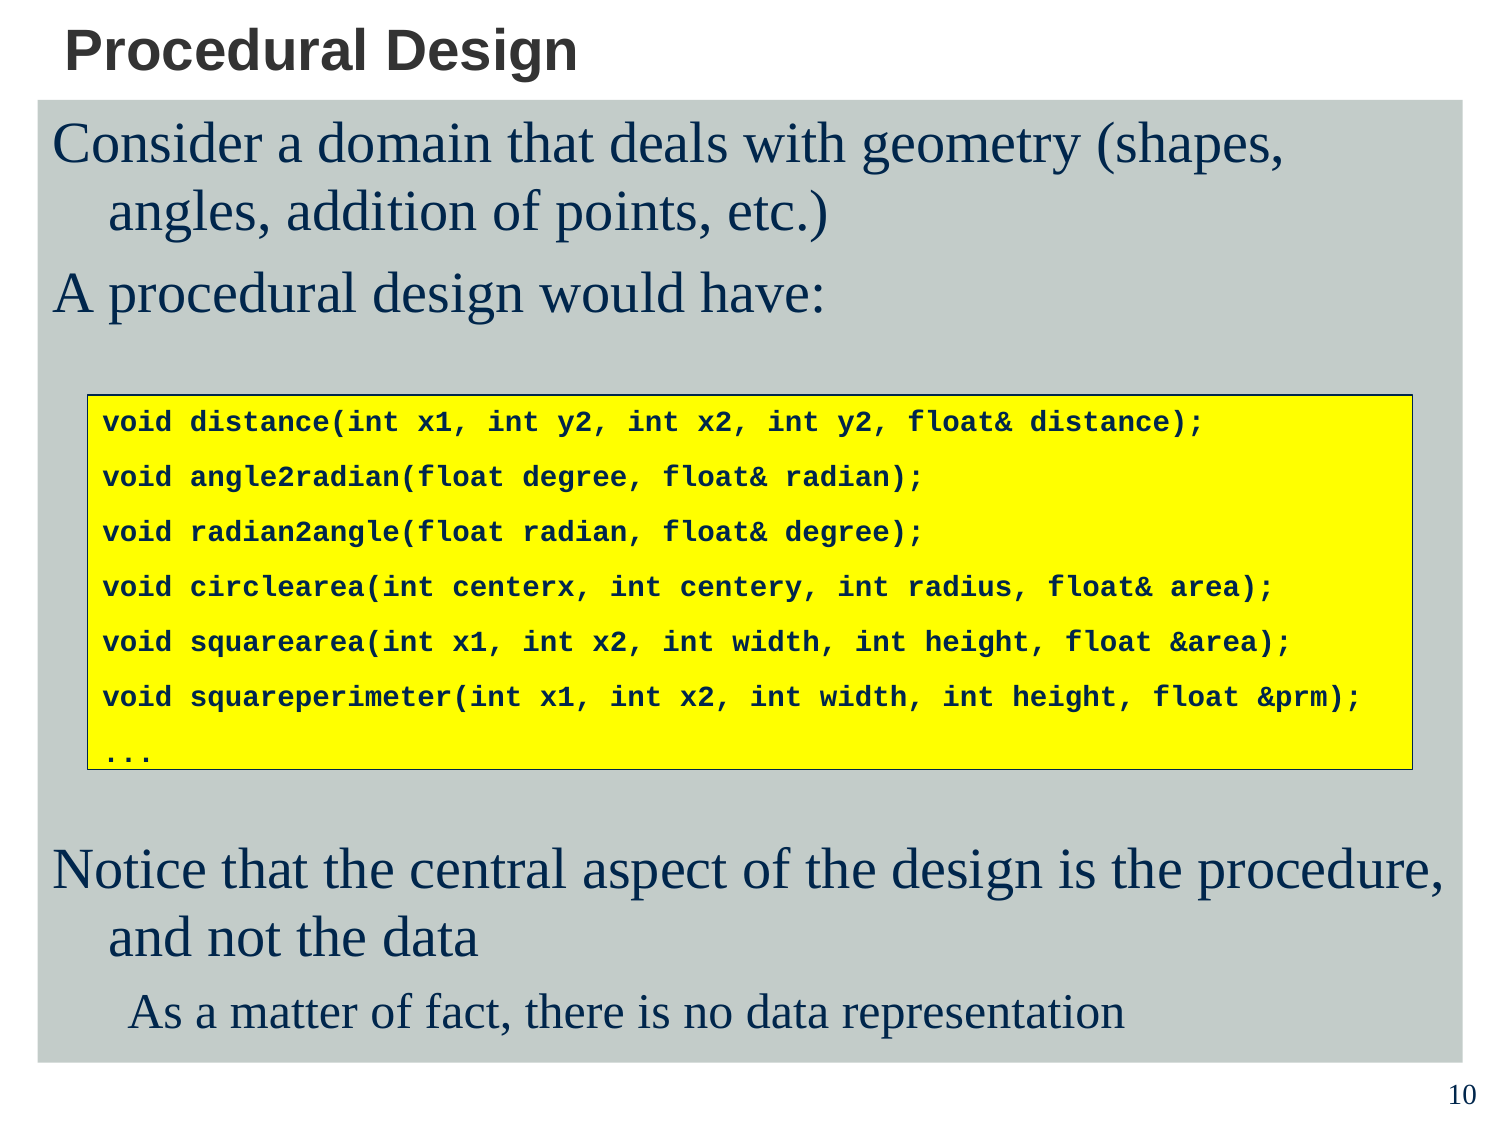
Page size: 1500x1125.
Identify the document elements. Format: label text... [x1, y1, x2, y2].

picture [0, 0, 1500, 1125]
list Consider a domain that deals with geometry (shapes, angles, addition of points, etc.) A procedural design would have: Notice that the central aspect of the design is the procedure, and not the data As a matter of fact, there is no data representation [37, 99, 1463, 1063]
title Procedural Design [50, 0, 1450, 91]
text_box void distance(int x1, int y2, int x2, int y2, float& distance); void angle2radian(float degree, float& radian); void radian2angle(float radian, float& degree); void circlearea(int centerx, int centery, int radius, float& area); void squarearea(int x1, int x2, int width, int height, float &area); void squareperimeter(int x1, int x2, int width, int height, float &prm); ... [87, 395, 1413, 788]
